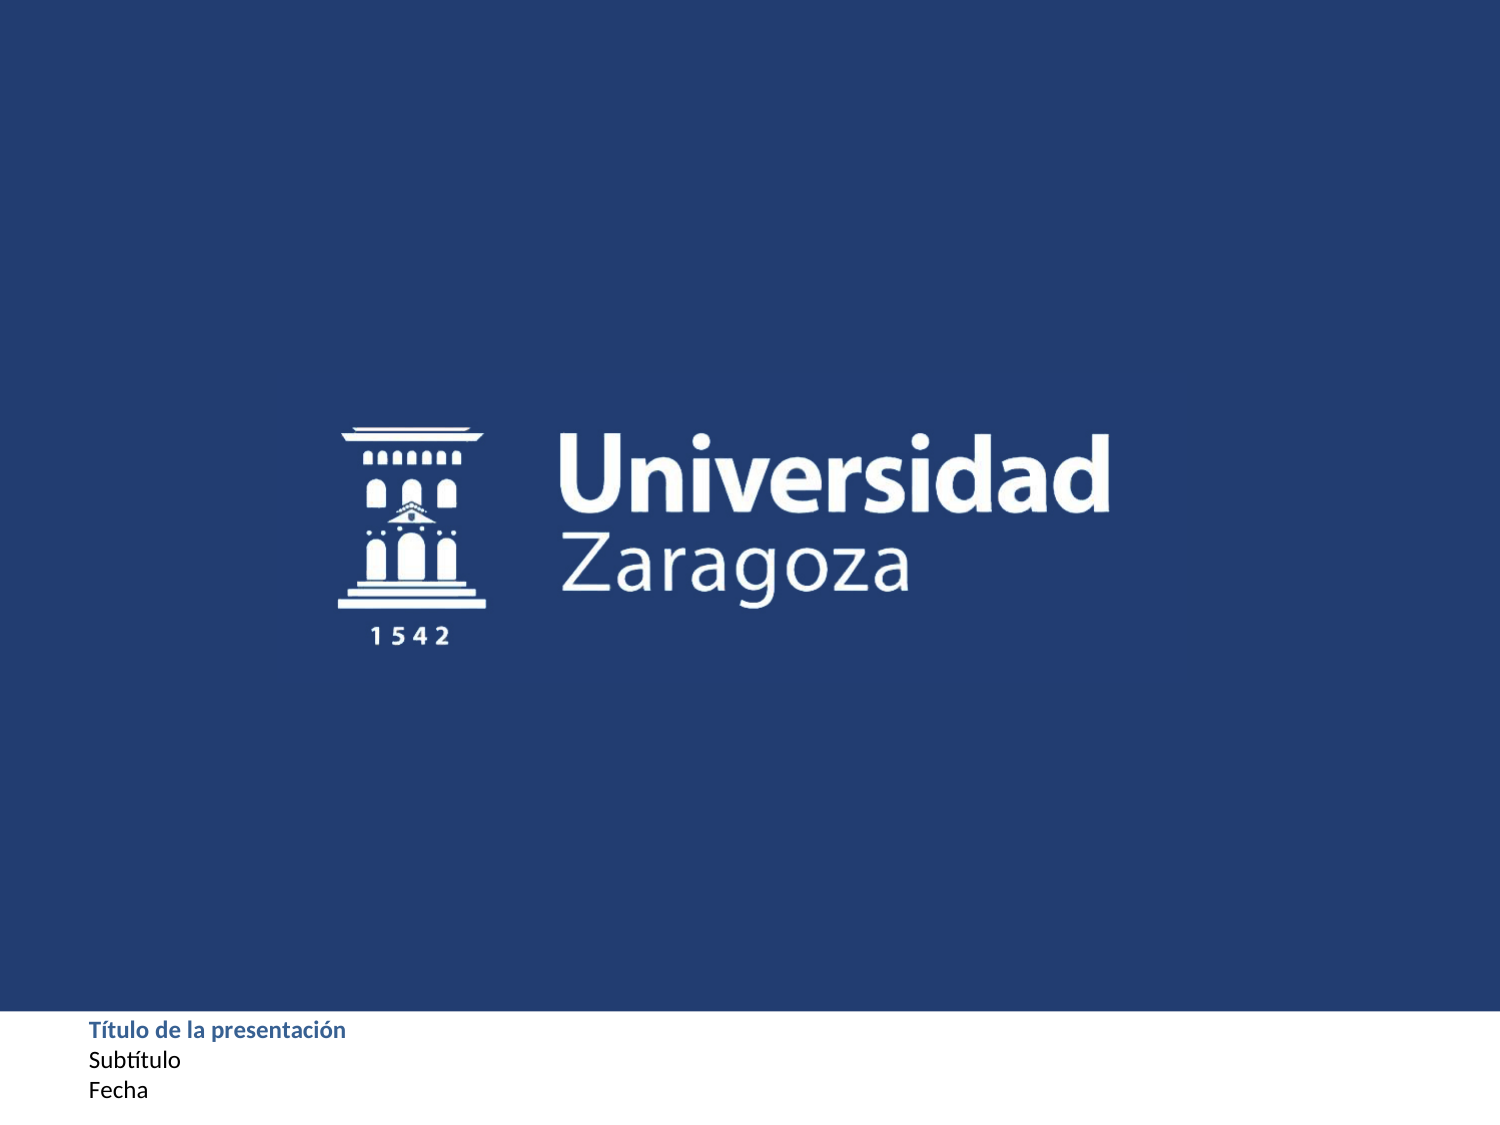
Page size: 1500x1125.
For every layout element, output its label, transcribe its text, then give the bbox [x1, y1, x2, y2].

text_box Título de la presentación Subtítulo Fecha [74, 1011, 550, 1106]
picture [277, 373, 1187, 683]
